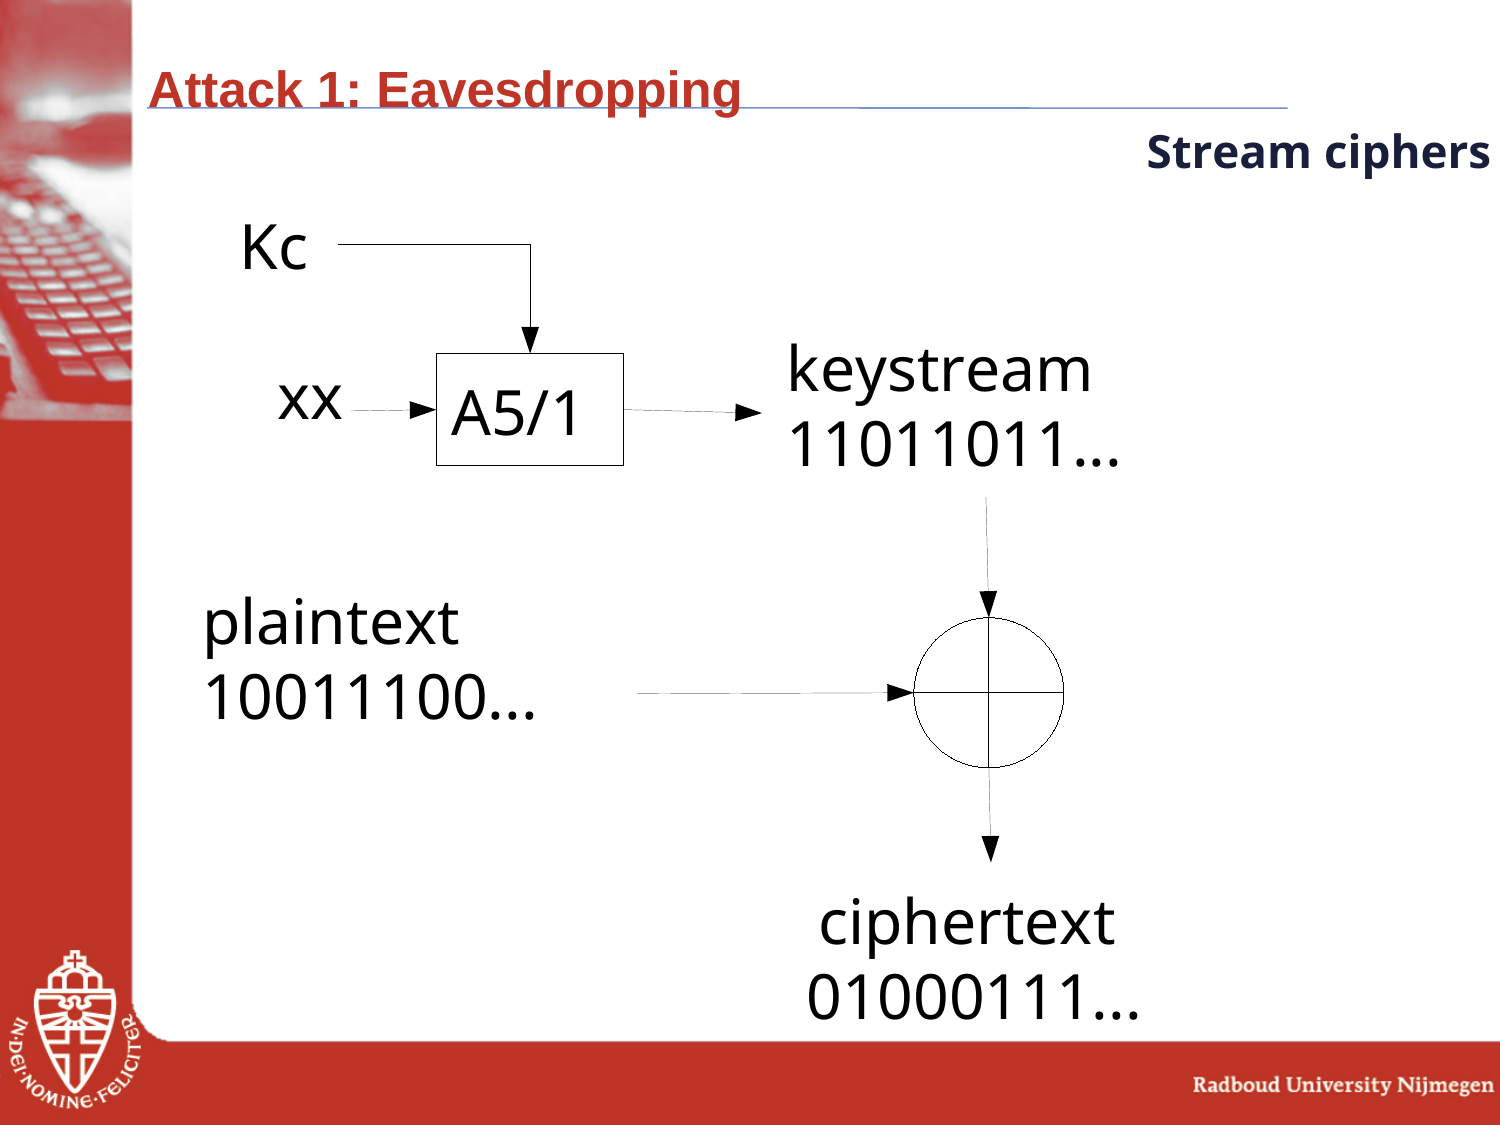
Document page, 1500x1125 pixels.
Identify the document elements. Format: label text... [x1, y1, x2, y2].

title Attack 1: Eavesdropping [147, 0, 1491, 122]
text_box 11011011... [771, 384, 1201, 498]
text_box 01000111... [791, 937, 1430, 1051]
text_box 10011100... [187, 637, 638, 751]
text_box keystream [771, 309, 1147, 423]
text_box plaintext [187, 562, 563, 676]
text_box A5/1 [436, 353, 624, 466]
text_box xx [262, 337, 376, 451]
text_box ciphertext [803, 862, 1179, 976]
text_box Kc [225, 187, 338, 300]
text_box Stream ciphers [406, 115, 1495, 178]
picture [0, 0, 1500, 1125]
